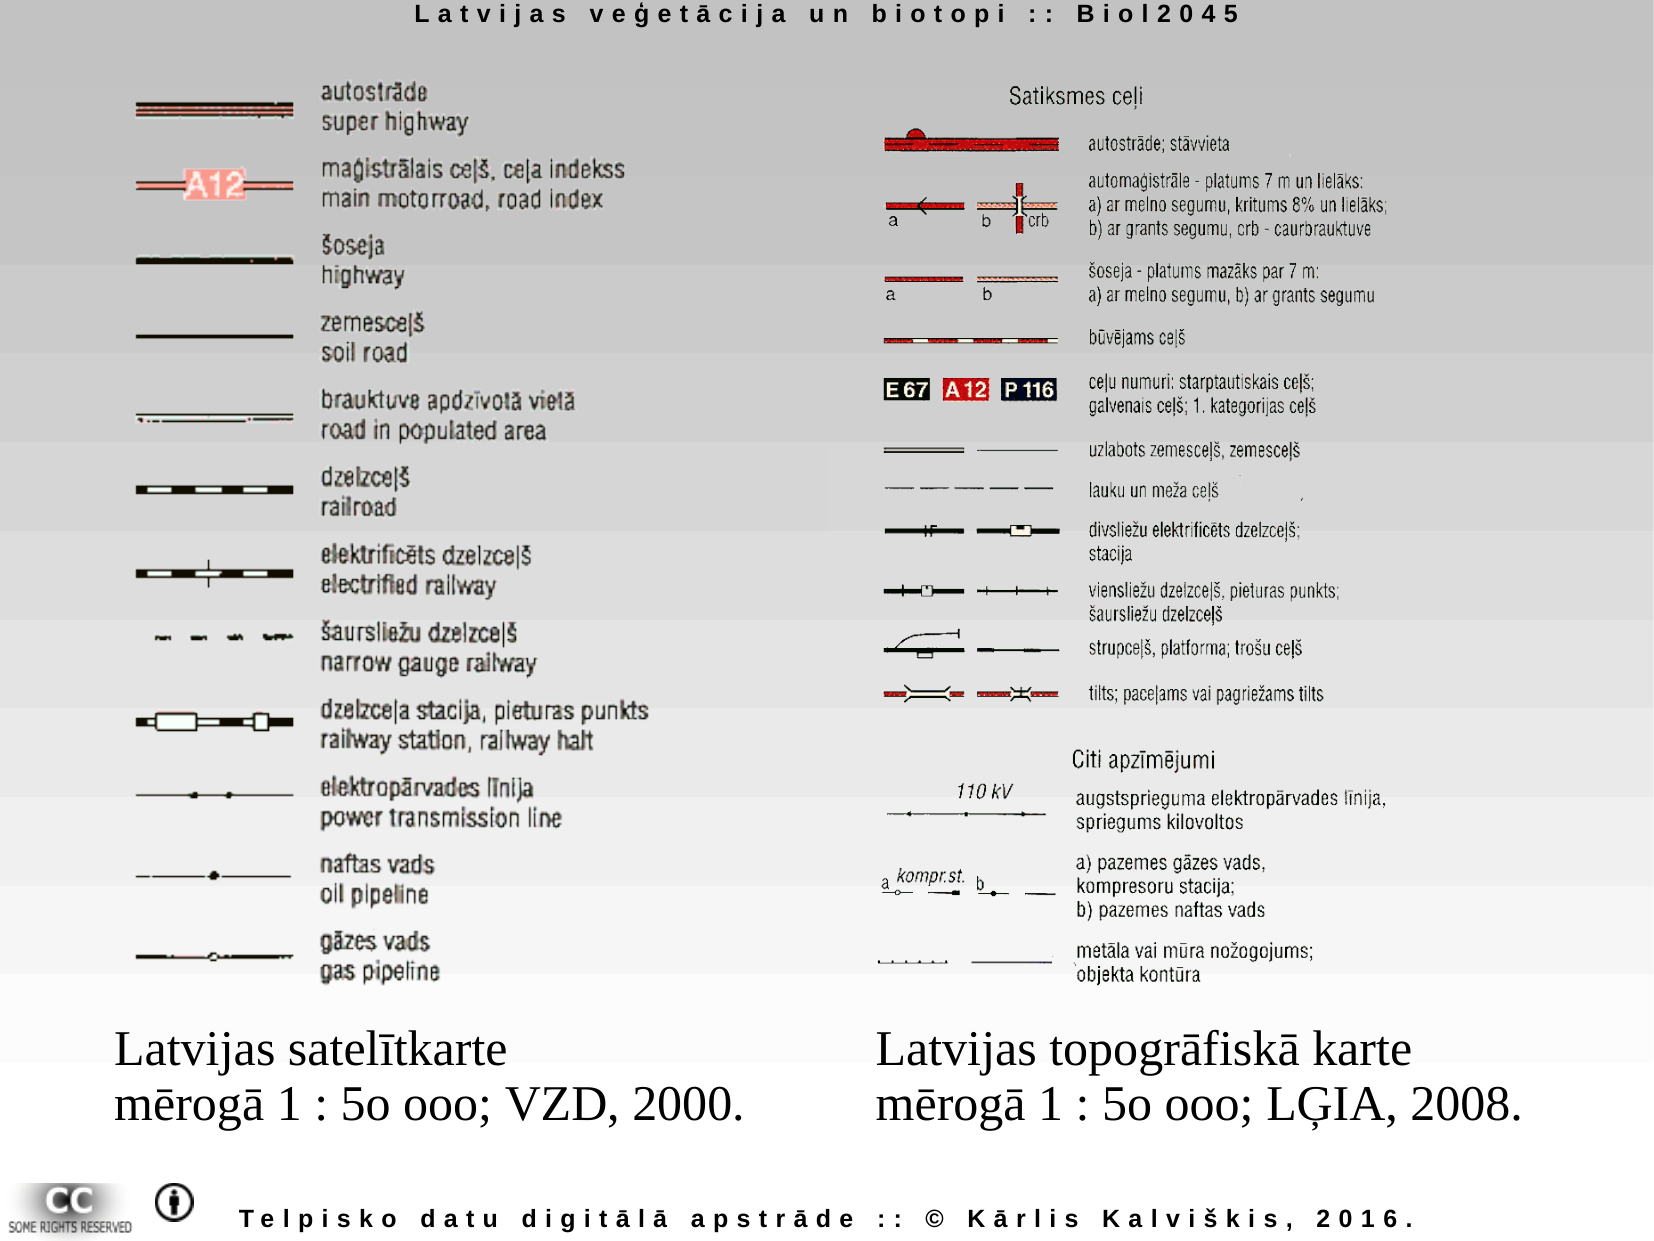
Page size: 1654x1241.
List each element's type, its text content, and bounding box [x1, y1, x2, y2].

text_box Latvijas satelītkarte mērogā 1 : 5o ooo; VZD, 2000. [114, 1021, 745, 1132]
text_box Latvijas topogrāfiskā karte mērogā 1 : 5o ooo; LĢIA, 2008. [875, 1021, 1523, 1132]
picture [0, 0, 1654, 1241]
